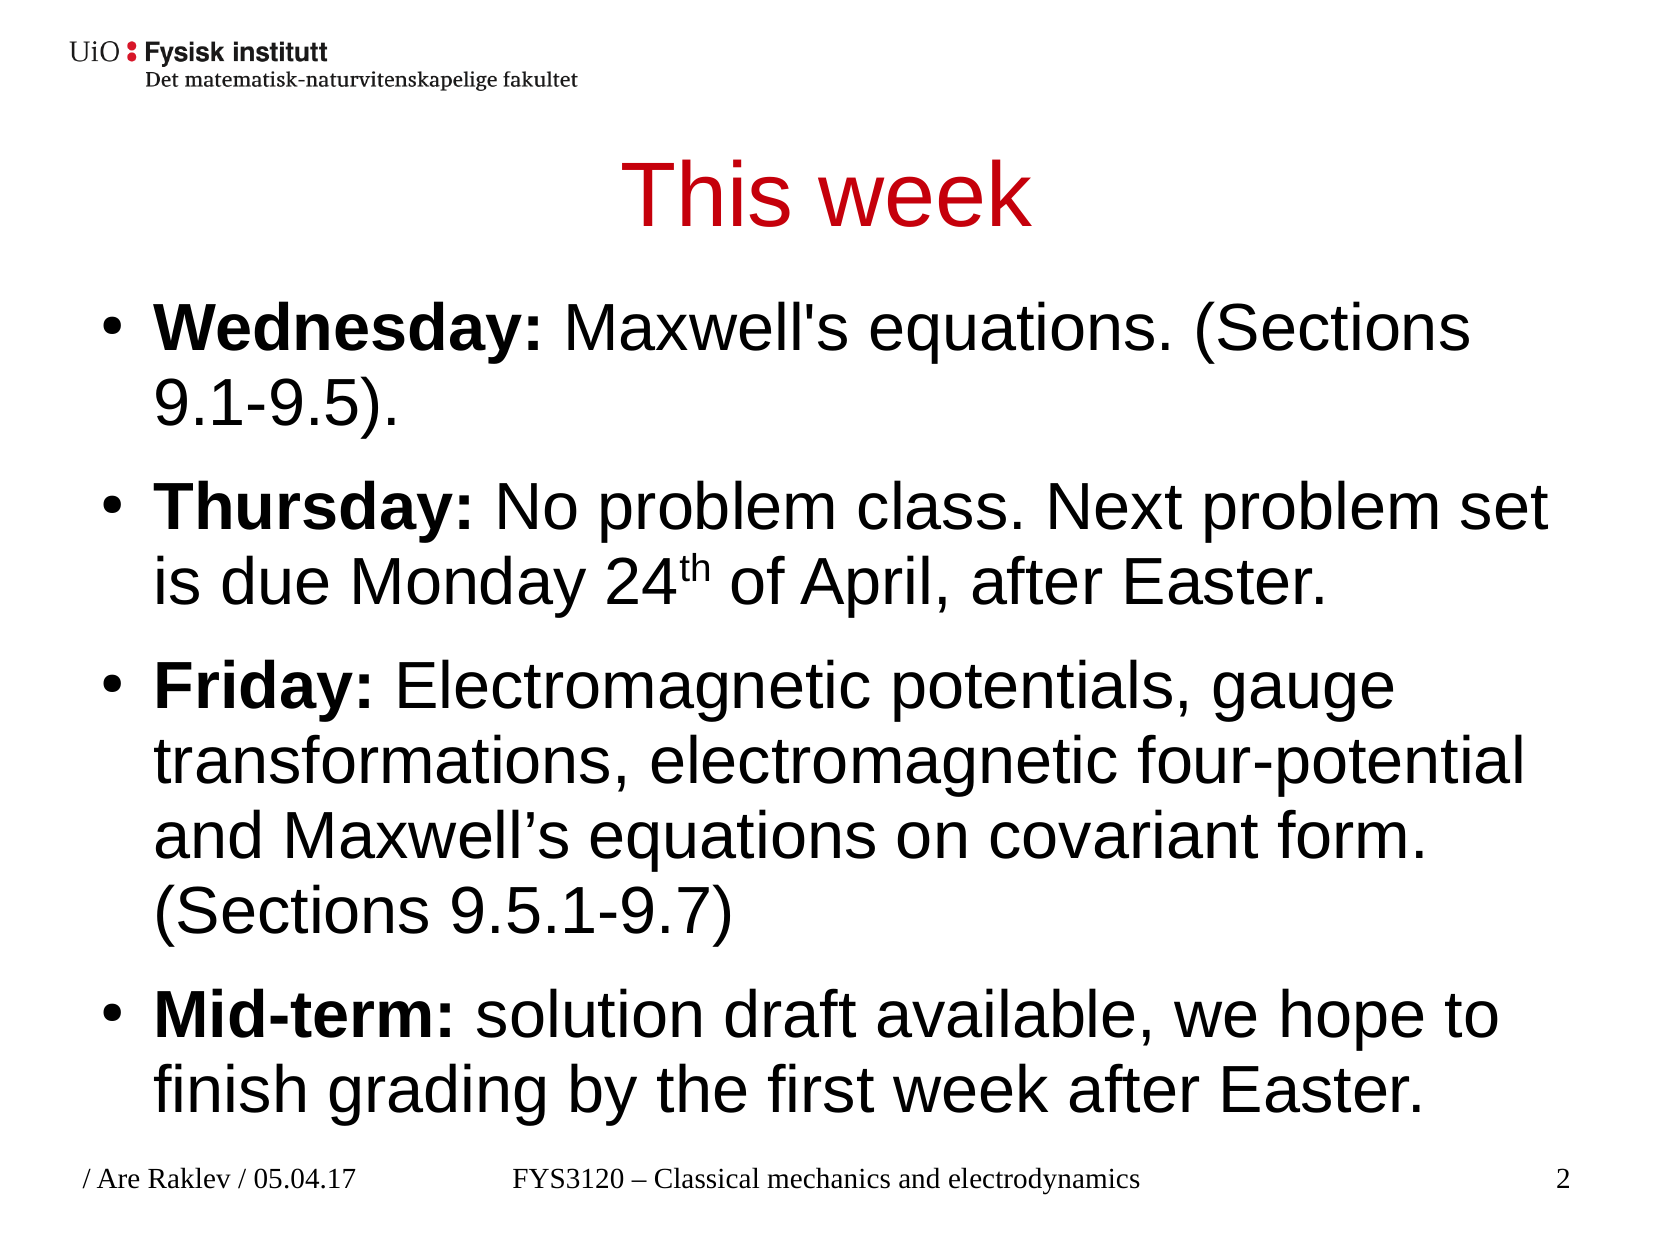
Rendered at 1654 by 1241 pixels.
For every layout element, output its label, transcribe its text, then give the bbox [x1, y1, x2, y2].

title This week [82, 90, 1571, 290]
picture [68, 37, 581, 93]
list Wednesday: Maxwell's equations. (Sections 9.1-9.5). Thursday: No problem class. Next problem set is due Monday 24th of April, after Easter. Friday: Electromagnetic potentials, gauge transformations, electromagnetic four-potential and Maxwell’s equations on covariant form. (Sections 9.5.1-9.7) Mid-term: solution draft available, we hope to finish grading by the first week after Easter. [82, 290, 1576, 1193]
